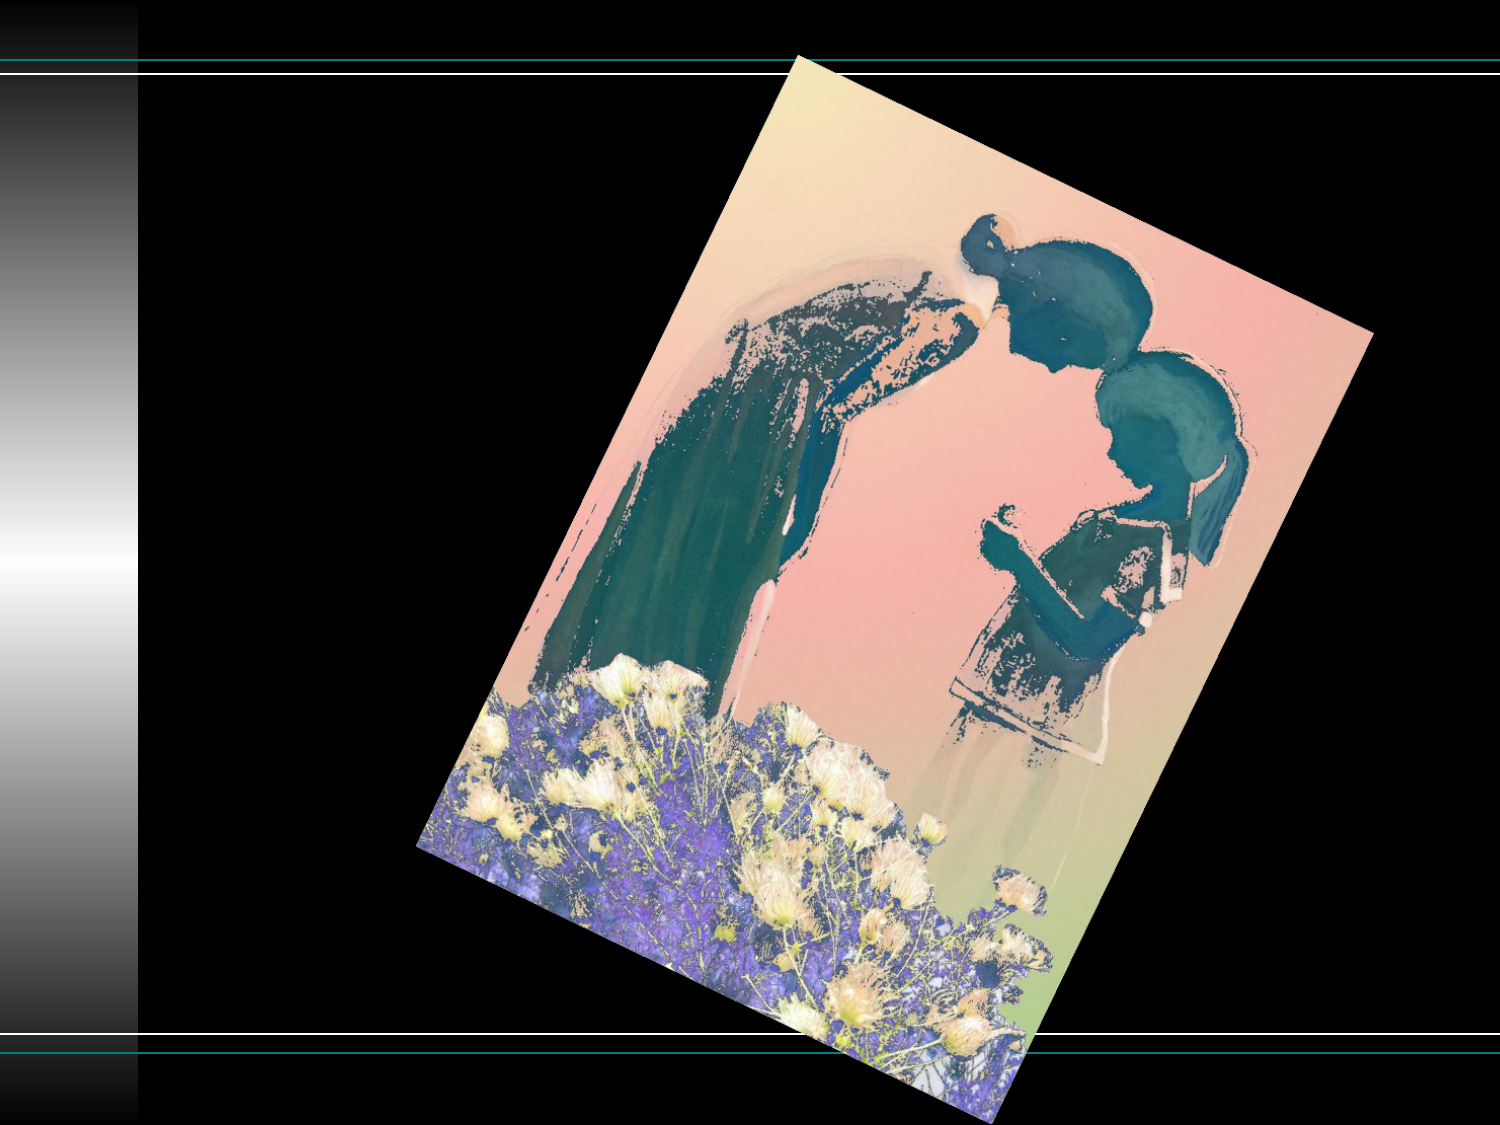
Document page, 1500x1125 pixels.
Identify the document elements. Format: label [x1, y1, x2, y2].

picture [415, 54, 1374, 1124]
